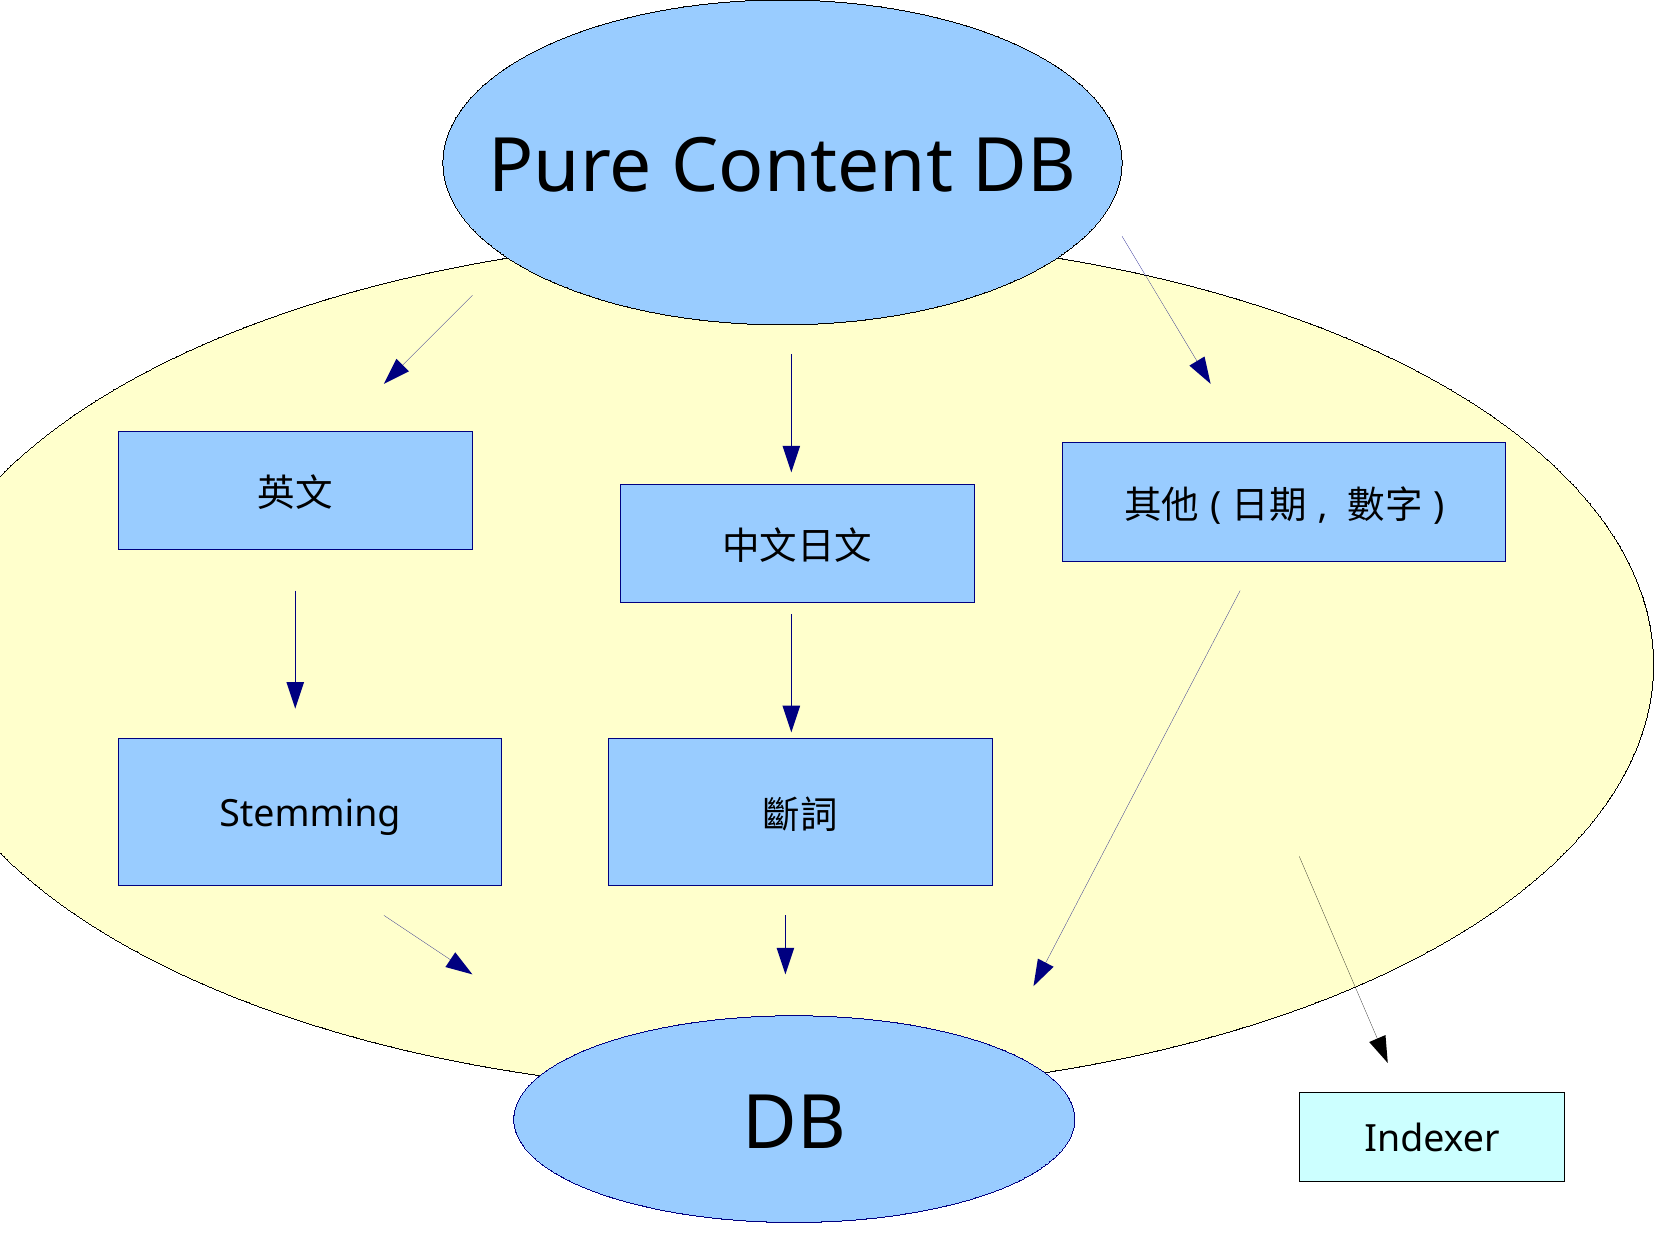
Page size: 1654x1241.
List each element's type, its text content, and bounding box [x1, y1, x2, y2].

text_box [0, 258, 1654, 1076]
text_box DB [513, 1015, 1075, 1223]
text_box 中文日文 [620, 484, 975, 603]
text_box 斷詞 [608, 738, 993, 886]
text_box Indexer [1299, 1092, 1565, 1182]
text_box 其他(日期, 數字) [1062, 442, 1506, 562]
text_box Pure Content DB [442, 0, 1123, 325]
text_box 英文 [118, 431, 473, 550]
text_box Stemming [118, 738, 502, 886]
